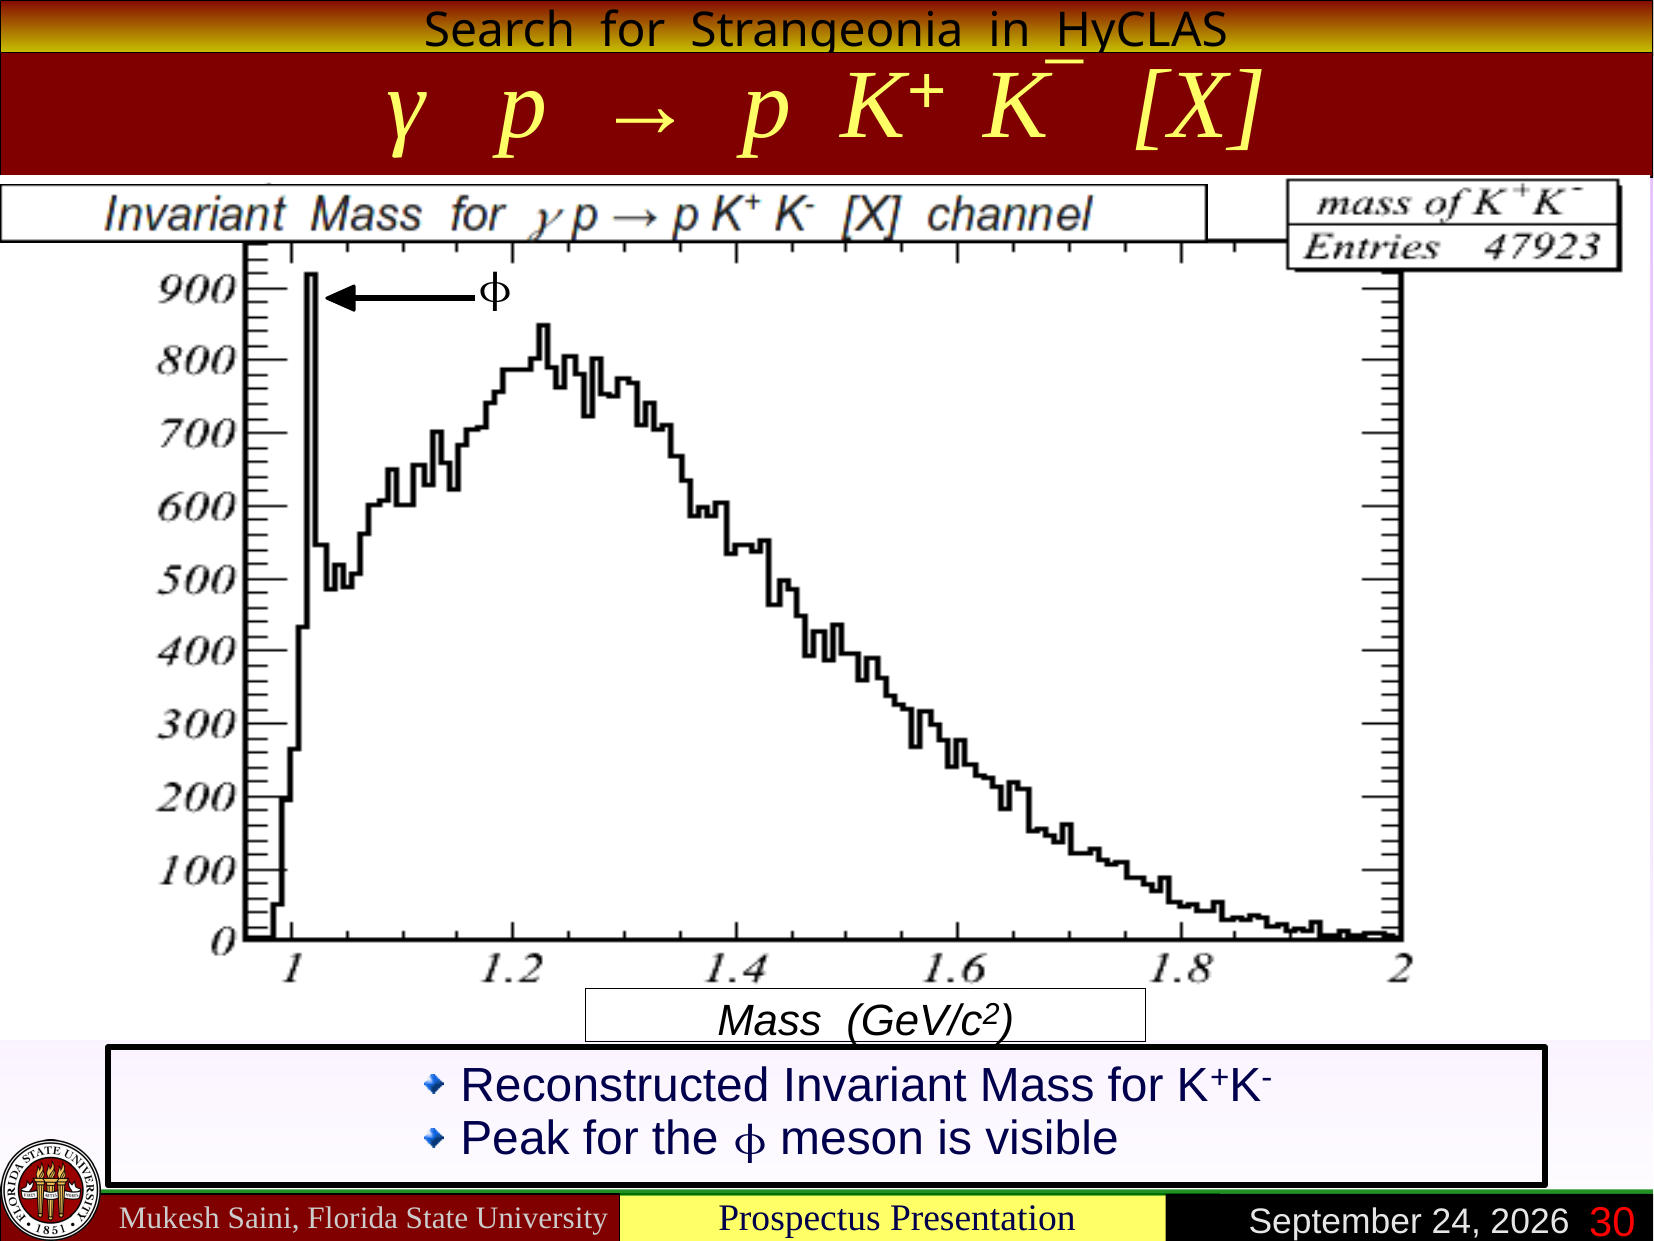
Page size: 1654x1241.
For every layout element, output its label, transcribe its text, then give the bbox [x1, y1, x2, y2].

picture [424, 1074, 444, 1094]
text_box Mass (GeV/c2) [585, 988, 1146, 1042]
text_box γ p → p K+ K‾ [X] [371, 41, 1282, 169]
text_box Reconstructed Invariant Mass for K+K- Peak for the  meson is visible [108, 1047, 1546, 1186]
picture [0, 1139, 101, 1241]
picture [424, 1128, 444, 1148]
picture [0, 175, 1651, 1040]
text_box  [459, 258, 531, 335]
